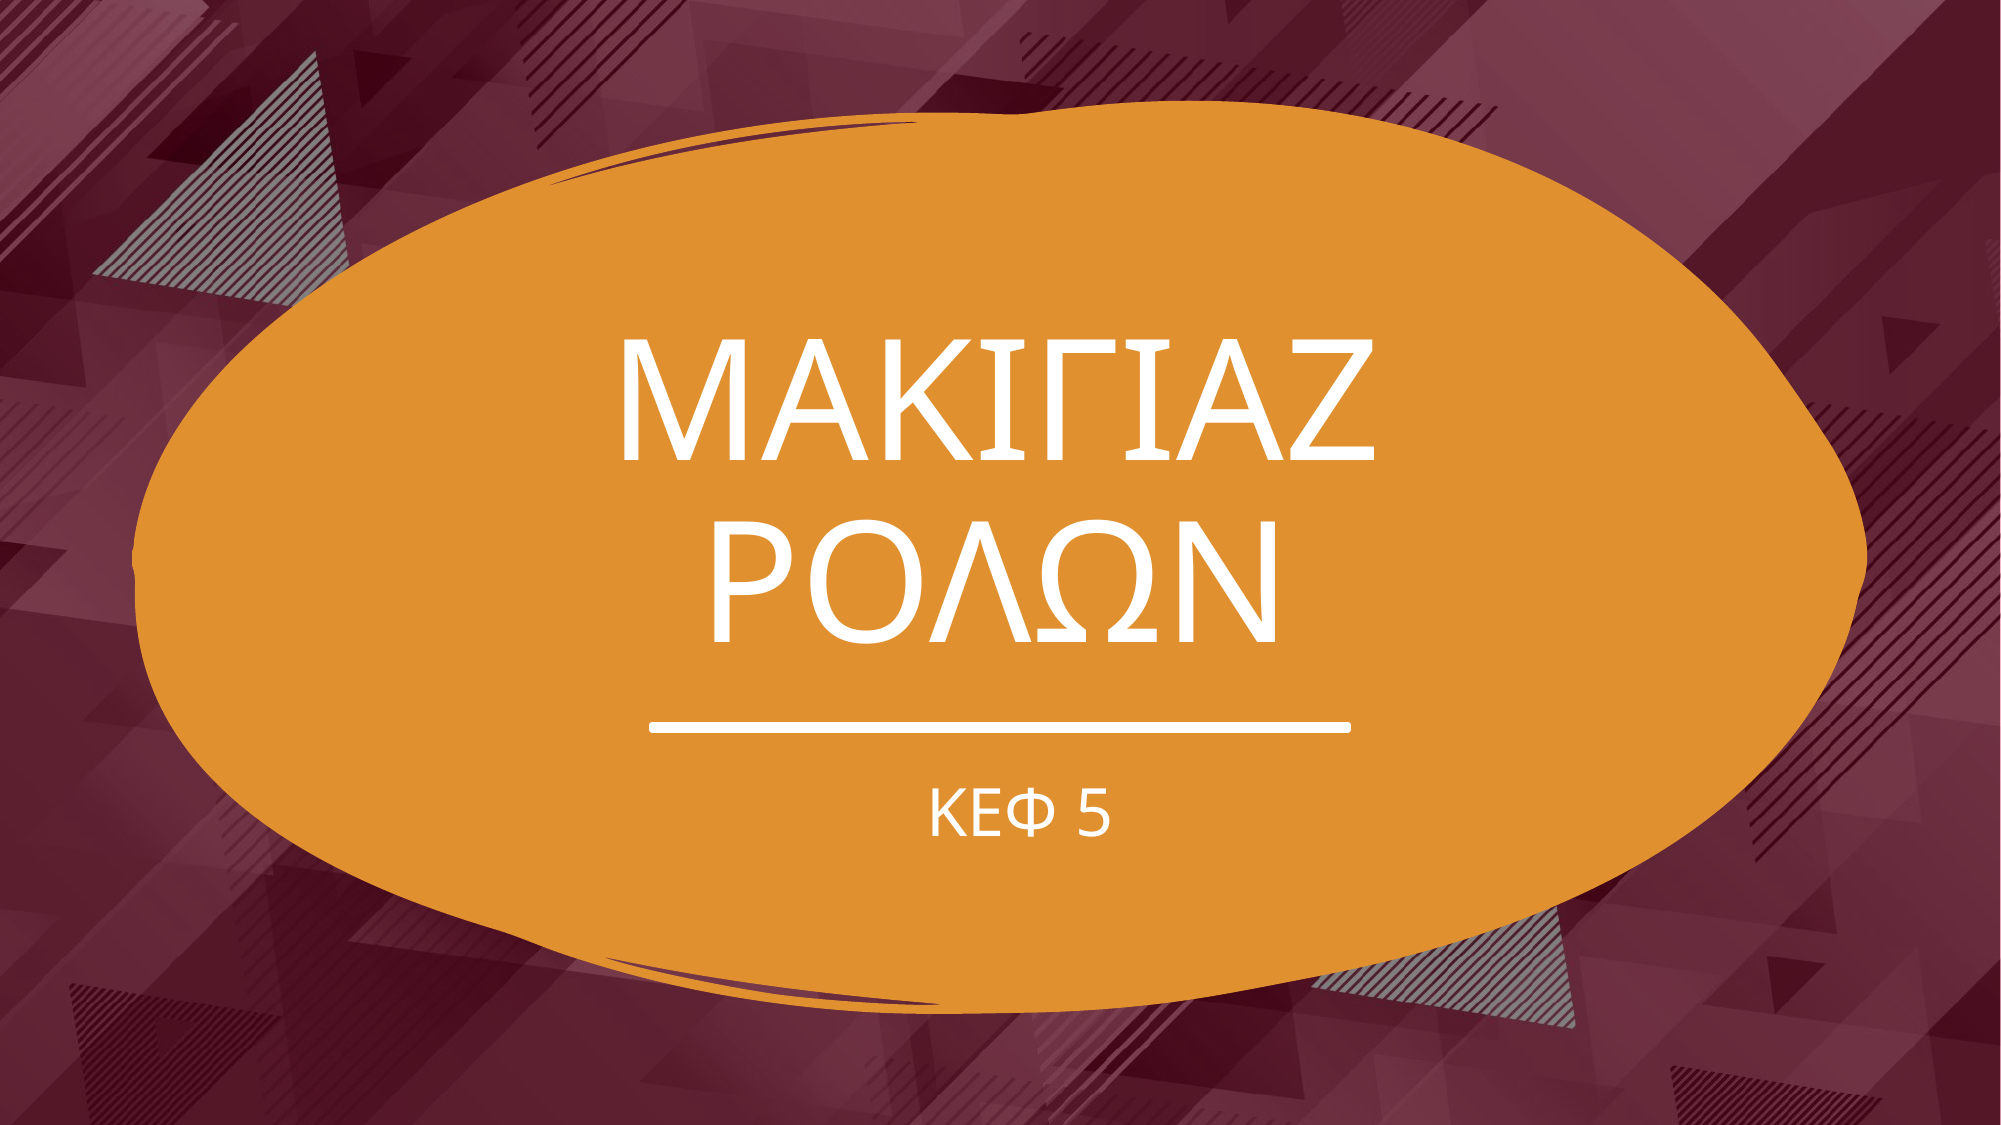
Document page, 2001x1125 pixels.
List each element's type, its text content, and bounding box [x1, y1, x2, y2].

text_box [132, 100, 1868, 1014]
subtitle ΚΕΦ 5 [784, 754, 1256, 870]
picture [0, 0, 2000, 1125]
title ΜΑΚΙΓΙΑΖ ΡΟΛΩΝ [440, 284, 1550, 687]
